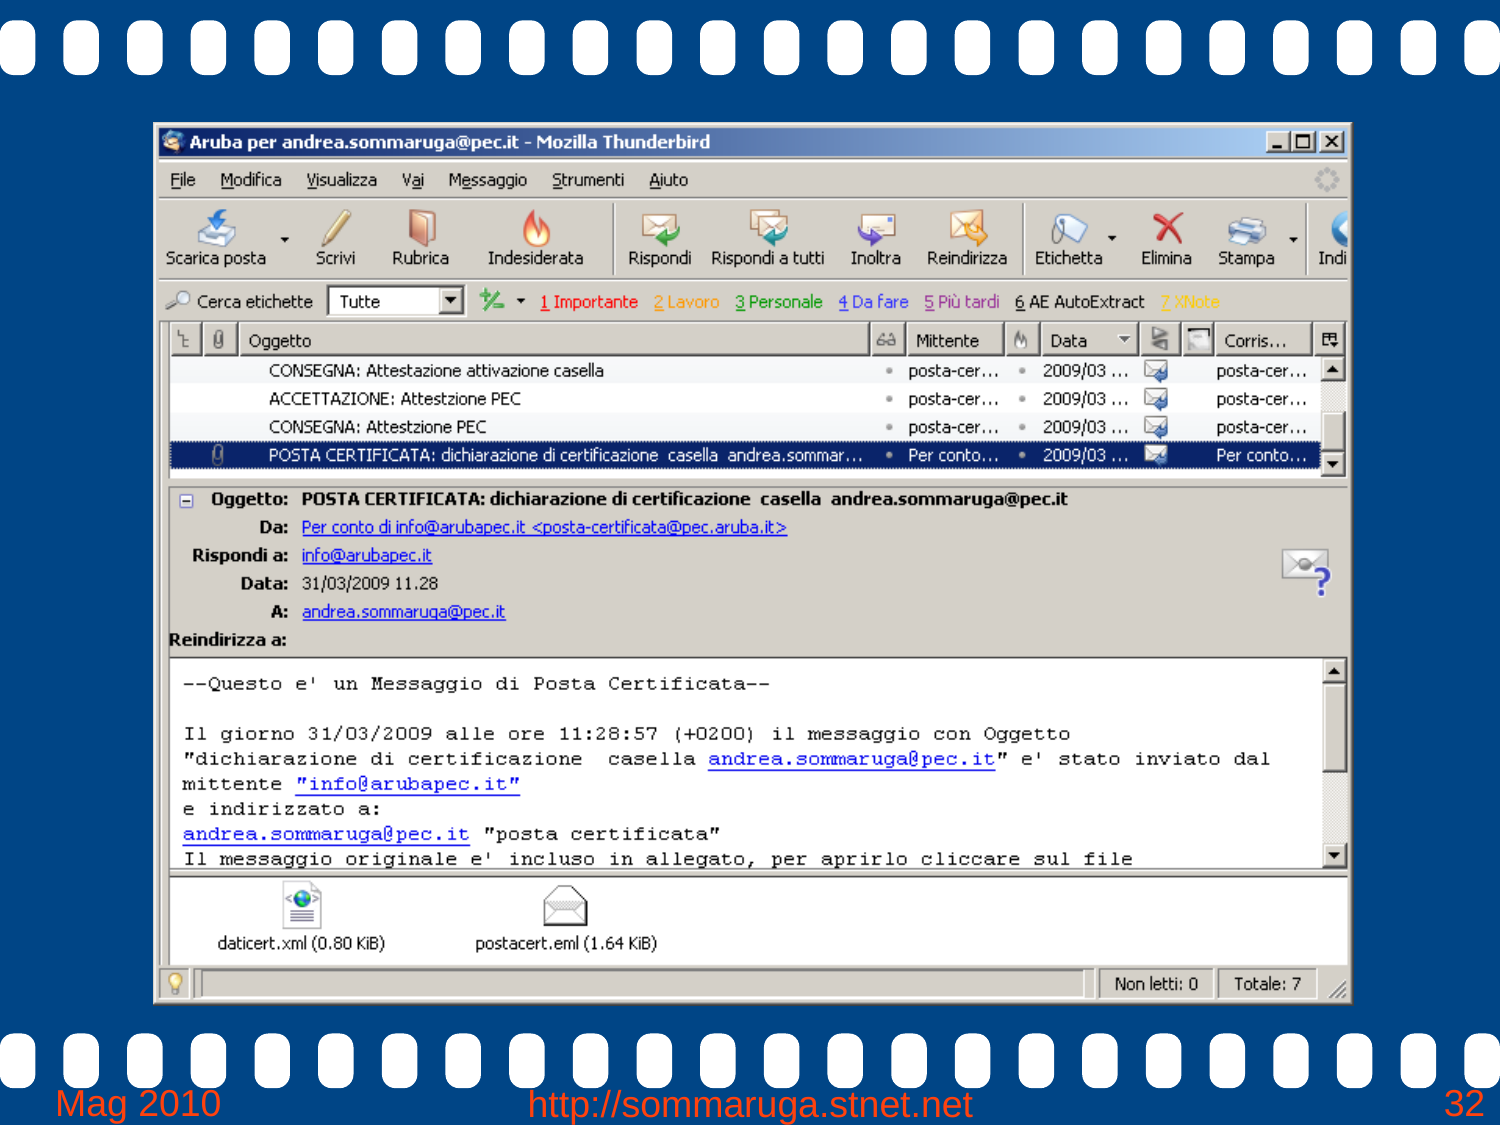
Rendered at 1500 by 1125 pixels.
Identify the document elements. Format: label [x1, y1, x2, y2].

picture [153, 122, 1354, 1006]
